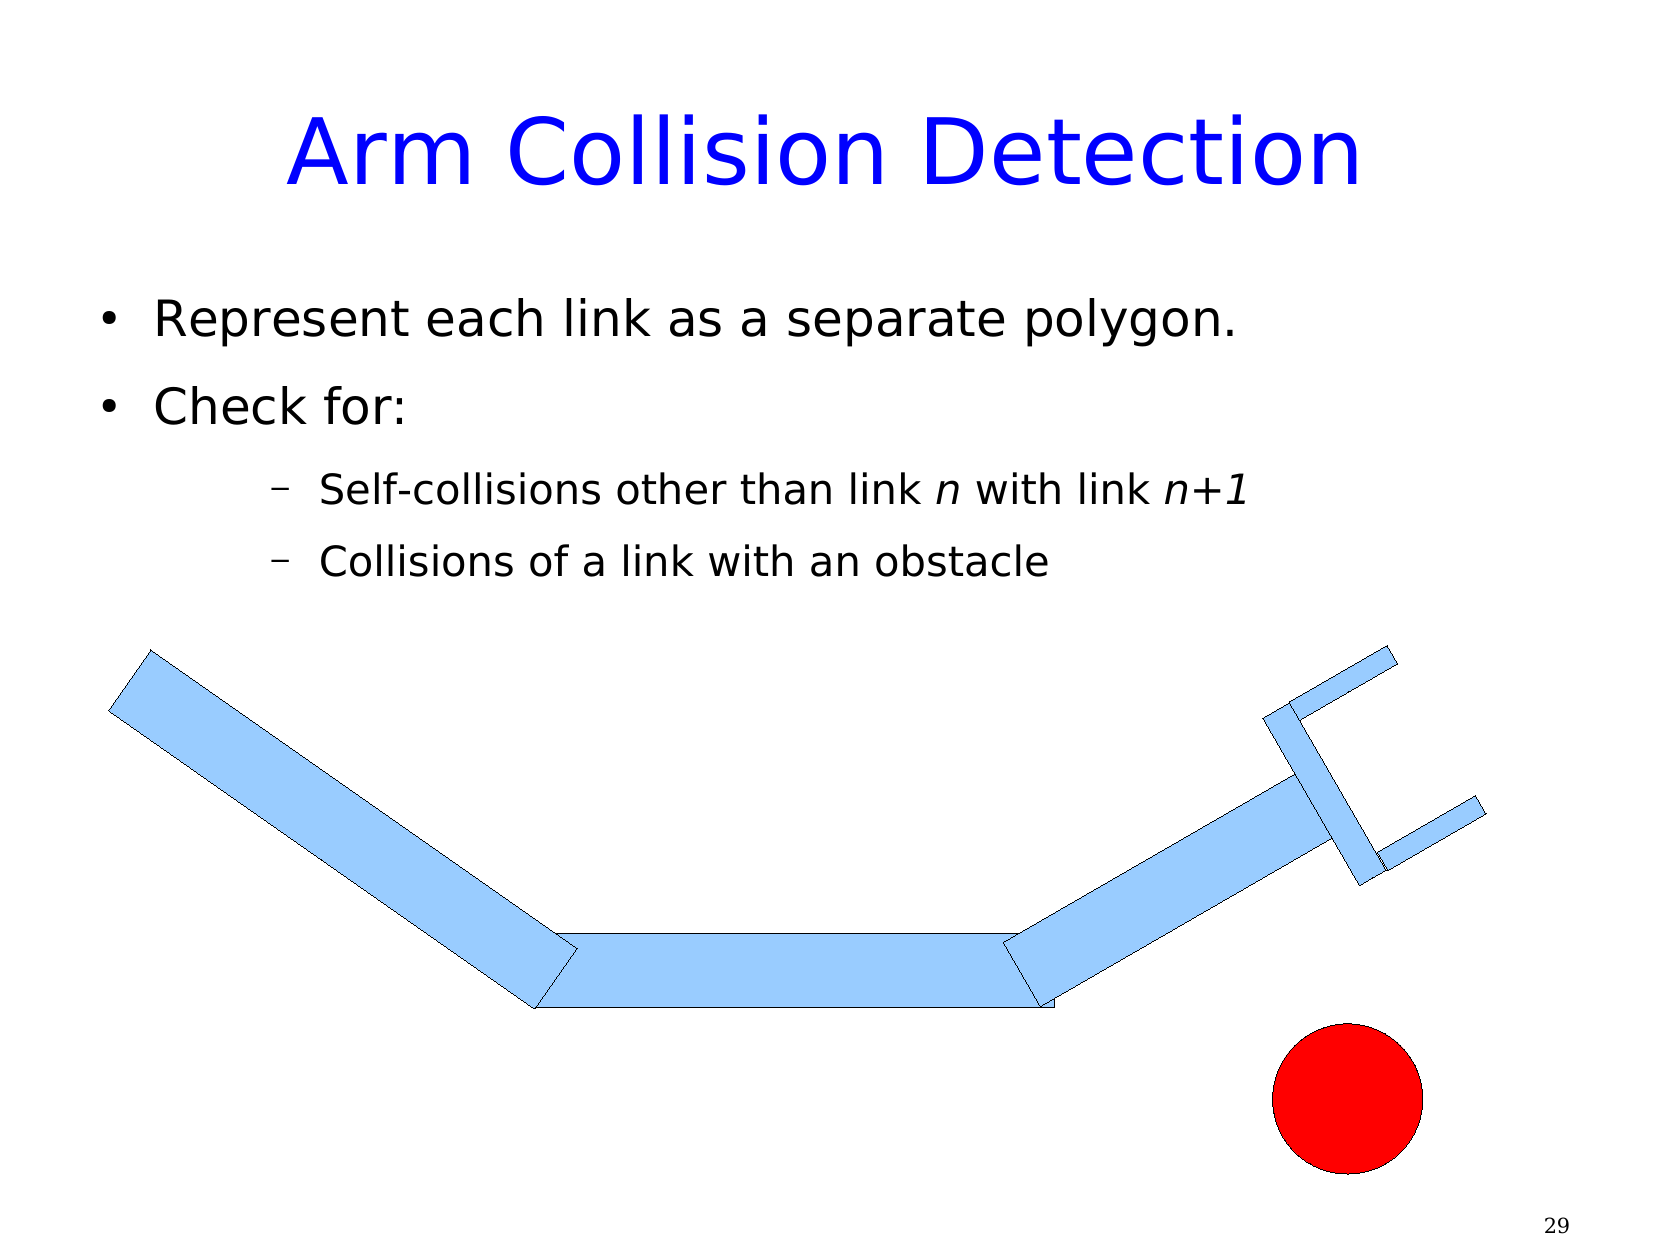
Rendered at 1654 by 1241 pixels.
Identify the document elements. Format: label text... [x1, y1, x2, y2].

title Arm Collision Detection [82, 49, 1571, 257]
text_box [1272, 1023, 1423, 1175]
list Represent each link as a separate polygon. Check for: Self-collisions other than link n with link n+1 Collisions of a link with an obstacle [82, 290, 1571, 1095]
text_box [108, 645, 1487, 1009]
